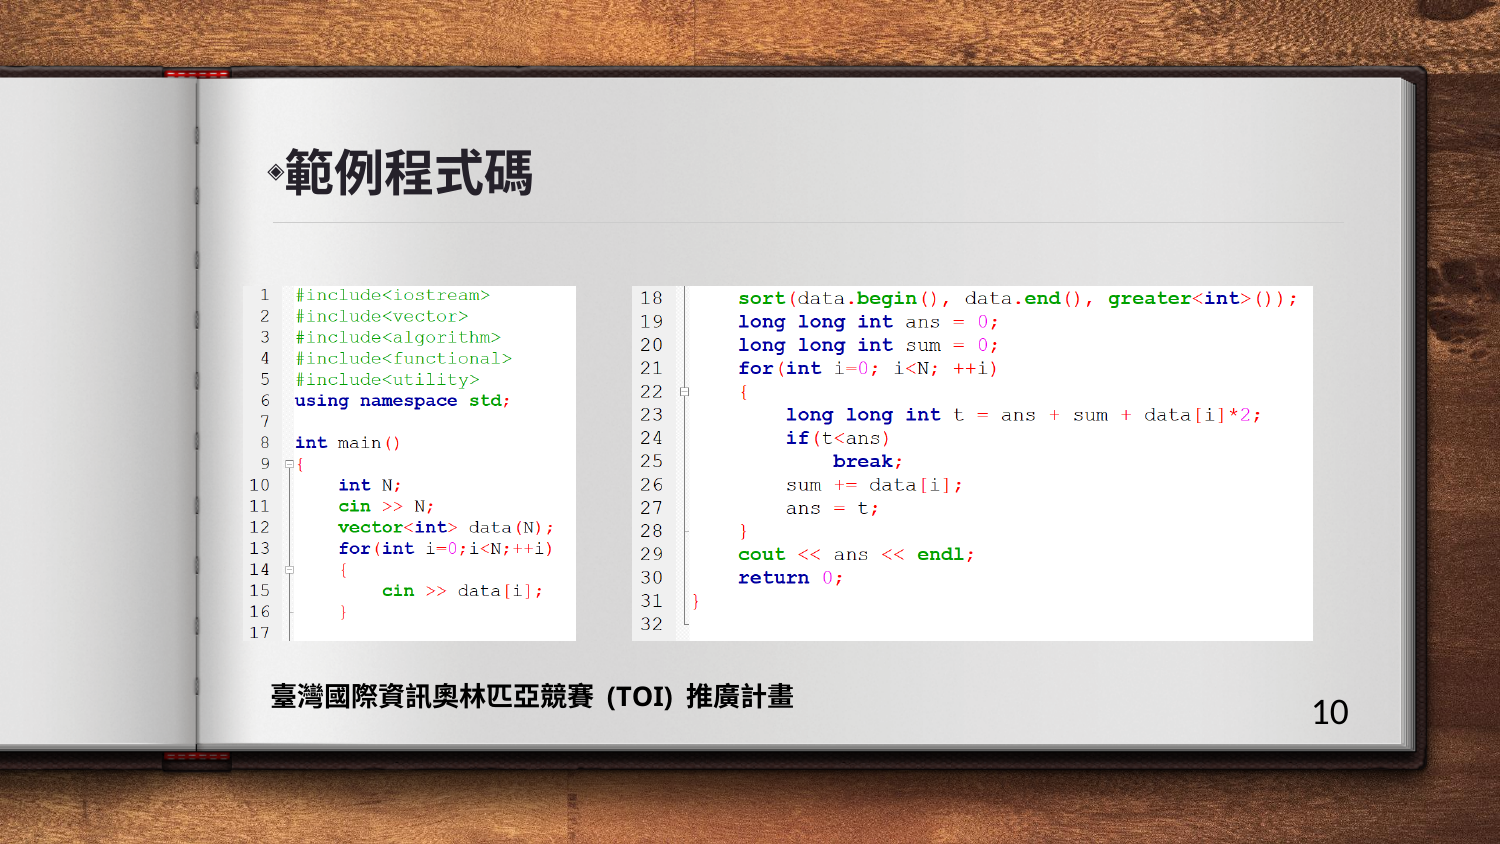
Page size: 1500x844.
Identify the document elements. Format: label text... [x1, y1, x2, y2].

picture [243, 286, 576, 641]
text_box [1295, 672, 1386, 737]
picture [632, 286, 1313, 641]
list 範例程式碼 [252, 126, 1194, 226]
